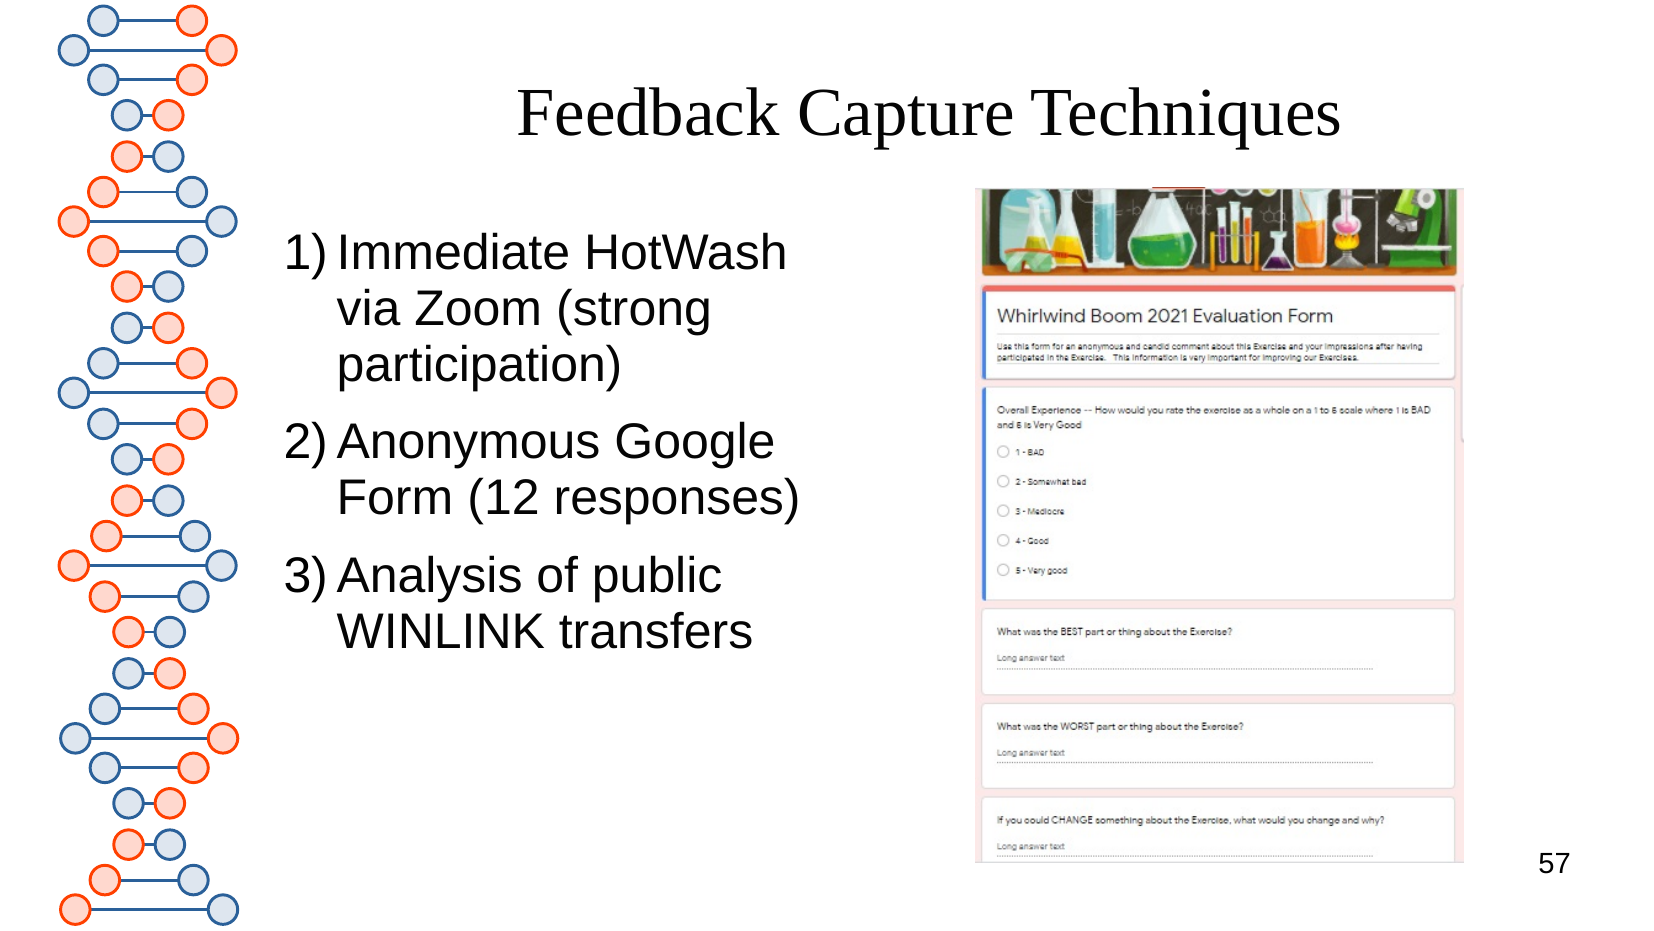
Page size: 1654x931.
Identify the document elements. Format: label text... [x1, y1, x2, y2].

list Immediate HotWash via Zoom (strong participation) Anonymous Google Form (12 responses) Analysis of public WINLINK transfers [265, 224, 826, 764]
picture [975, 187, 1464, 863]
title Feedback Capture Techniques [265, 35, 1595, 189]
